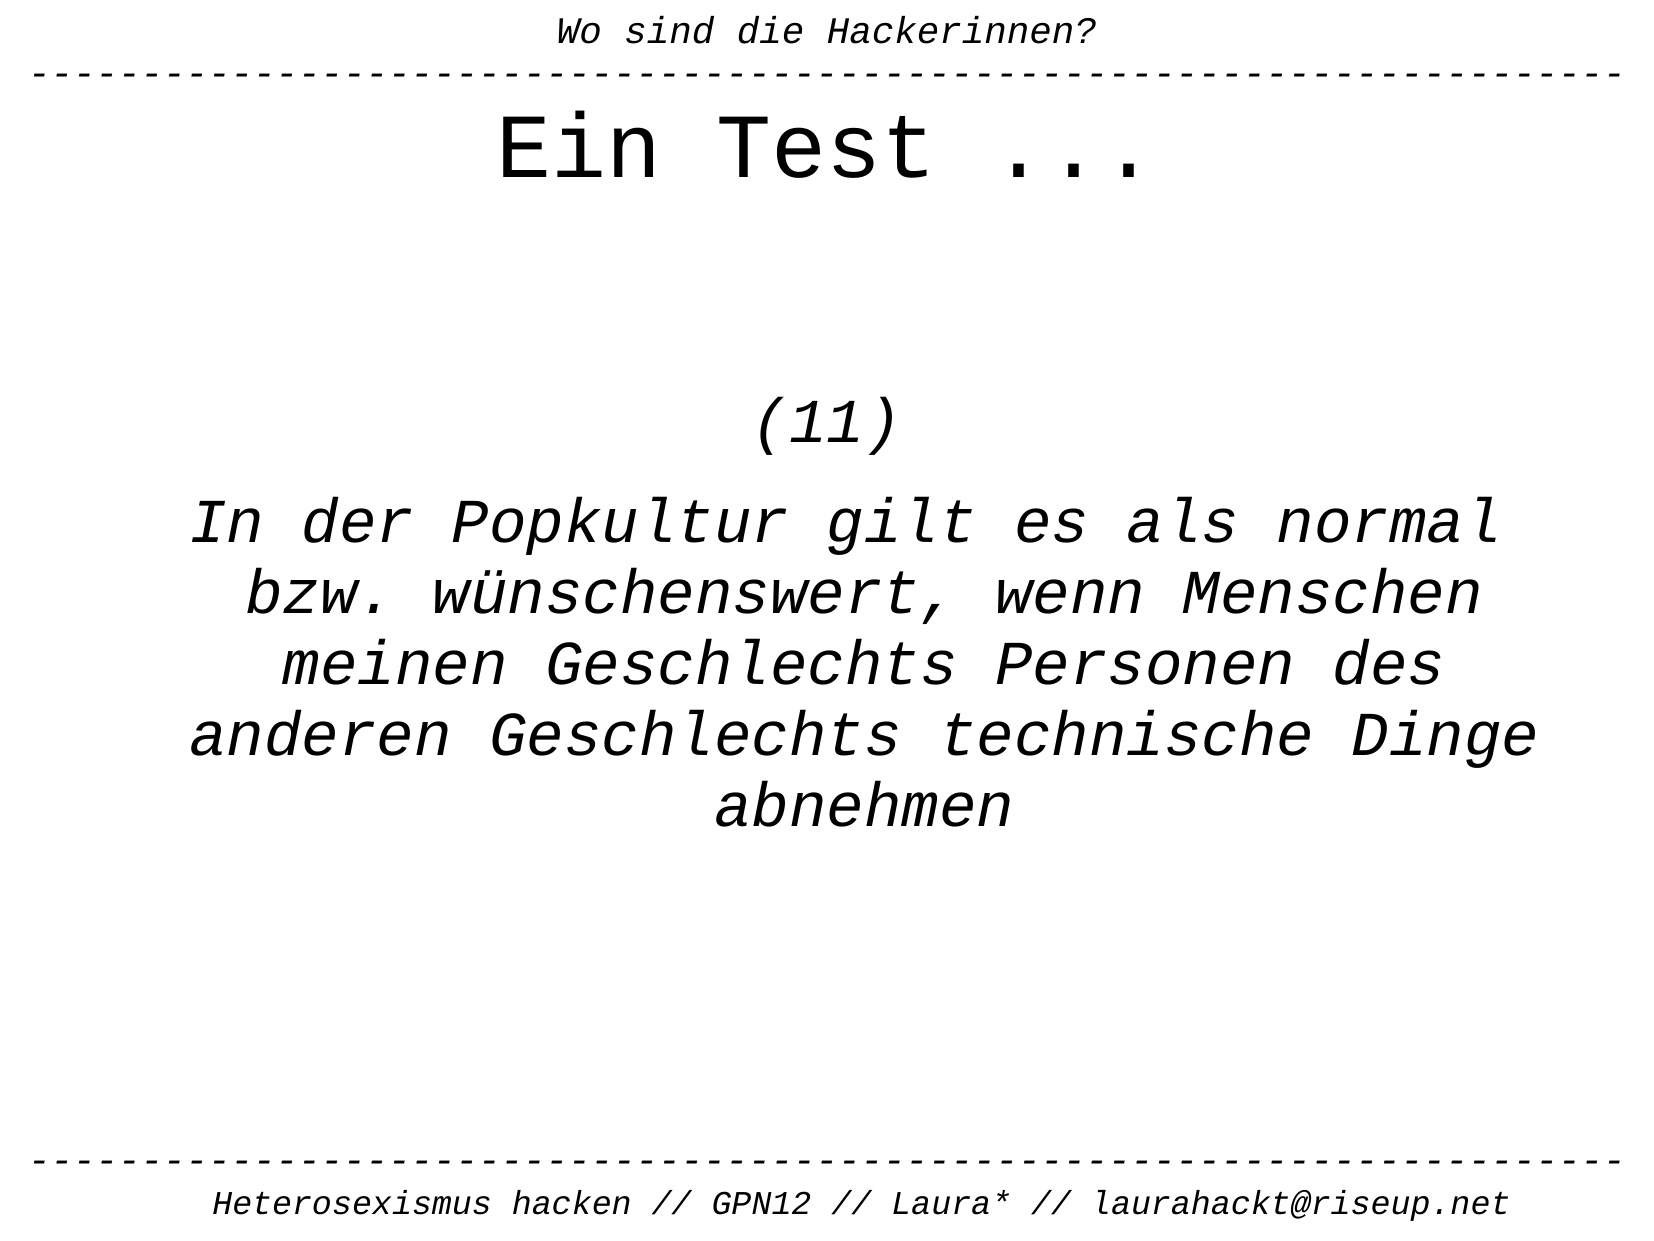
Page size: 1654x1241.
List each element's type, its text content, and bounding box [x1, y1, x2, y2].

title ----------------------------------------------------------------------- [0, 1098, 1654, 1184]
list Heterosexismus hacken // GPN12 // Laura* // laurahackt@riseup.net [0, 1186, 1654, 1241]
title Wo sind die Hackerinnen? ----------------------------------------------------------------------- [0, 12, 1654, 98]
title Ein Test ... [82, 98, 1571, 257]
list (11) In der Popkultur gilt es als normal bzw. wünschenswert, wenn Menschen meinen Geschlechts Personen des anderen Geschlechts technische Dinge abnehmen [82, 290, 1571, 1098]
